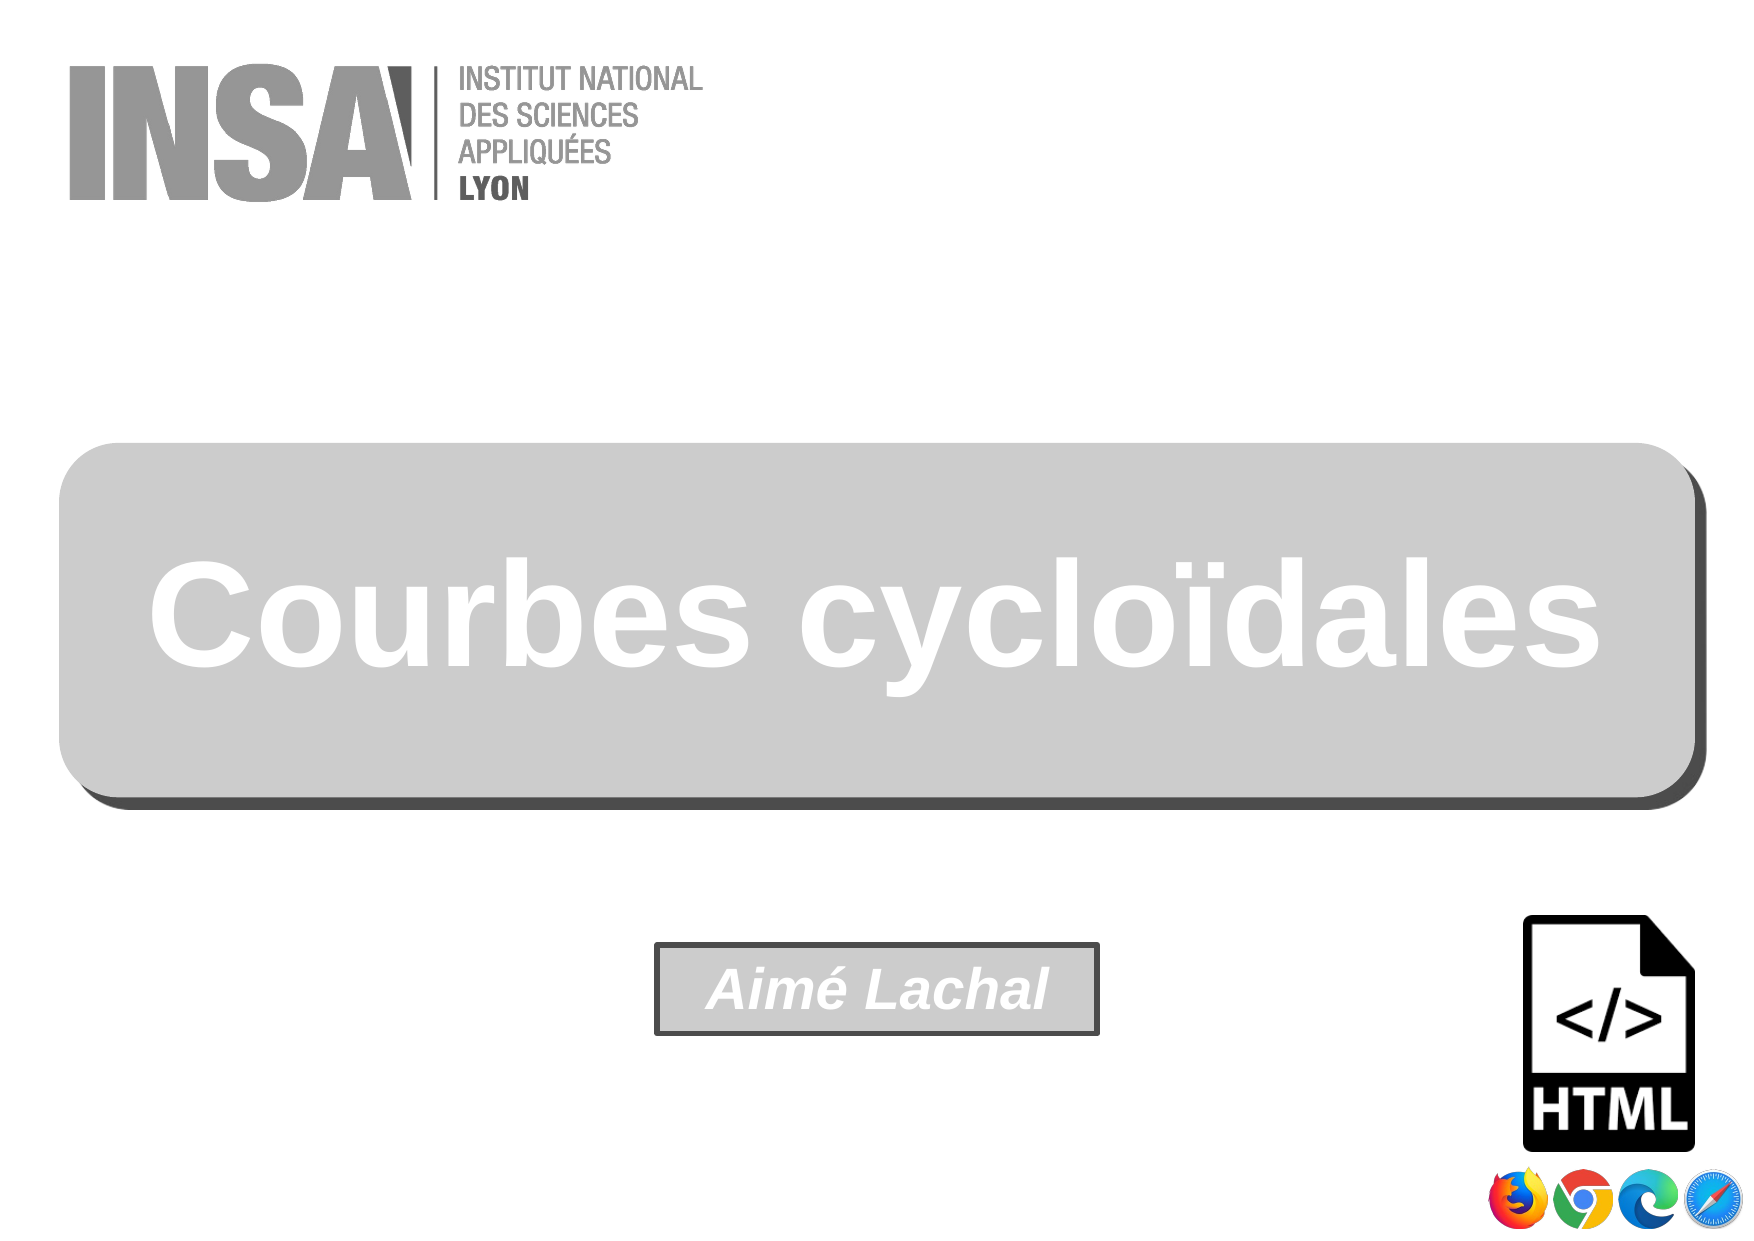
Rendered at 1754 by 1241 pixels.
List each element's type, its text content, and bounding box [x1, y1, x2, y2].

title Aimé Lachal [657, 944, 1098, 1034]
picture [1553, 1169, 1613, 1229]
picture [1488, 1166, 1548, 1229]
picture [1523, 915, 1695, 1152]
picture [59, 58, 713, 207]
picture [1683, 1169, 1743, 1229]
picture [1618, 1169, 1678, 1229]
text_box Courbes cycloïdales [59, 442, 1695, 798]
